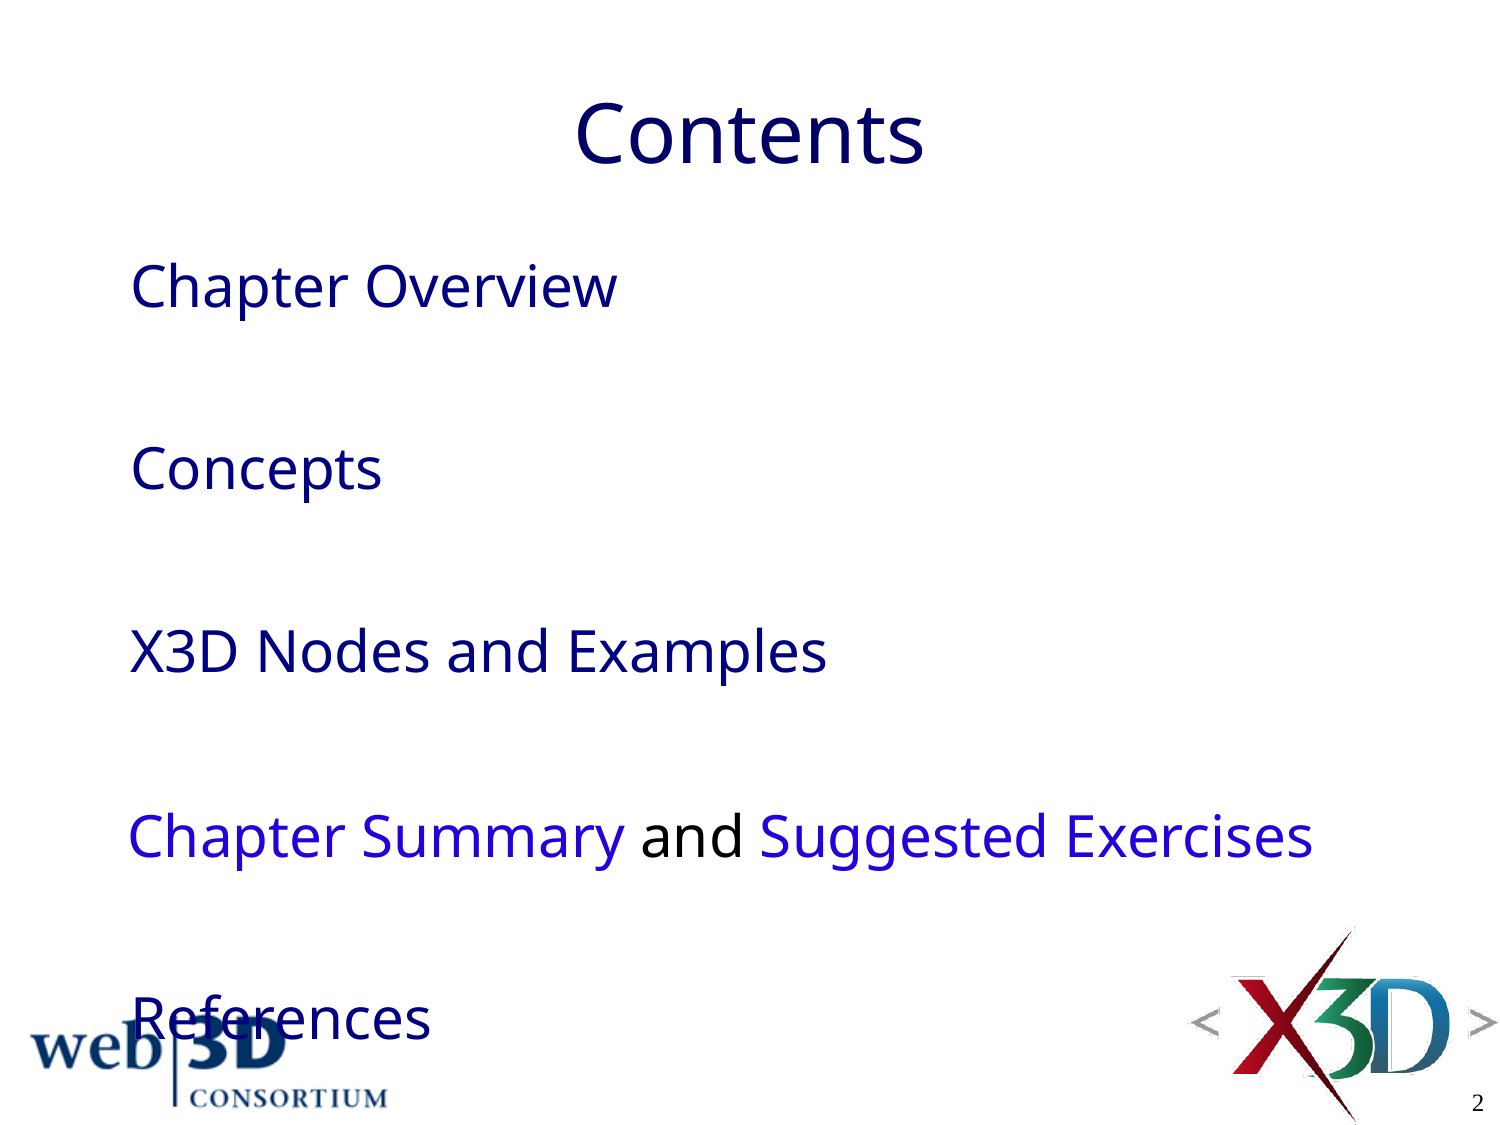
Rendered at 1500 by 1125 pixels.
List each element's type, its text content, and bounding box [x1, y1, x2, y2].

picture [12, 998, 413, 1118]
title Contents [112, 37, 1388, 225]
picture [1187, 926, 1500, 1125]
list Chapter Overview Concepts X3D Nodes and Examples Chapter Summary and Suggested Exercises References [112, 237, 1388, 1000]
picture [141, 1002, 157, 1017]
